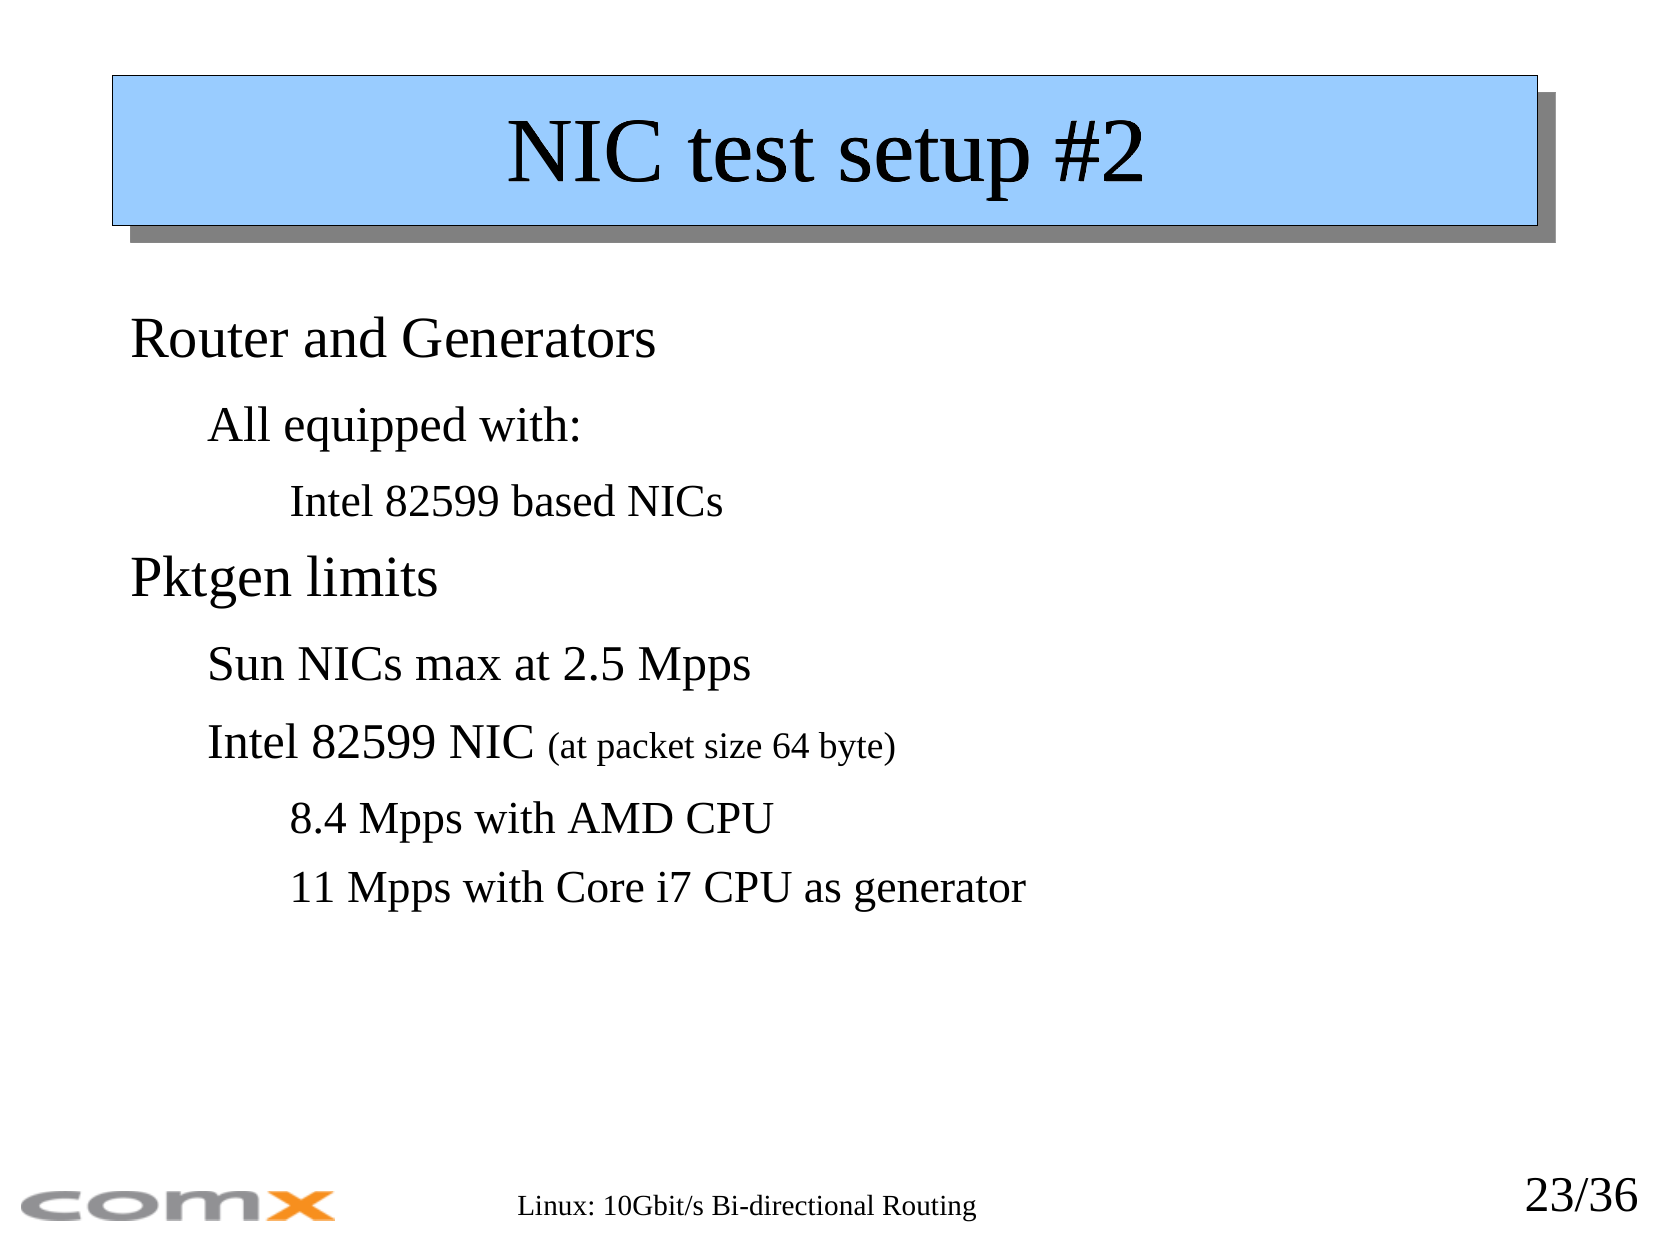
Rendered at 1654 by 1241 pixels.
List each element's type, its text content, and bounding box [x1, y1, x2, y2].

list Router and Generators All equipped with: Intel 82599 based NICs Pktgen limits Sun NICs max at 2.5 Mpps Intel 82599 NIC (at packet size 64 byte) 8.4 Mpps with AMD CPU 11 Mpps with Core i7 CPU as generator [112, 305, 1538, 1063]
title NIC test setup #2 [116, 90, 1538, 211]
picture [21, 1191, 335, 1221]
